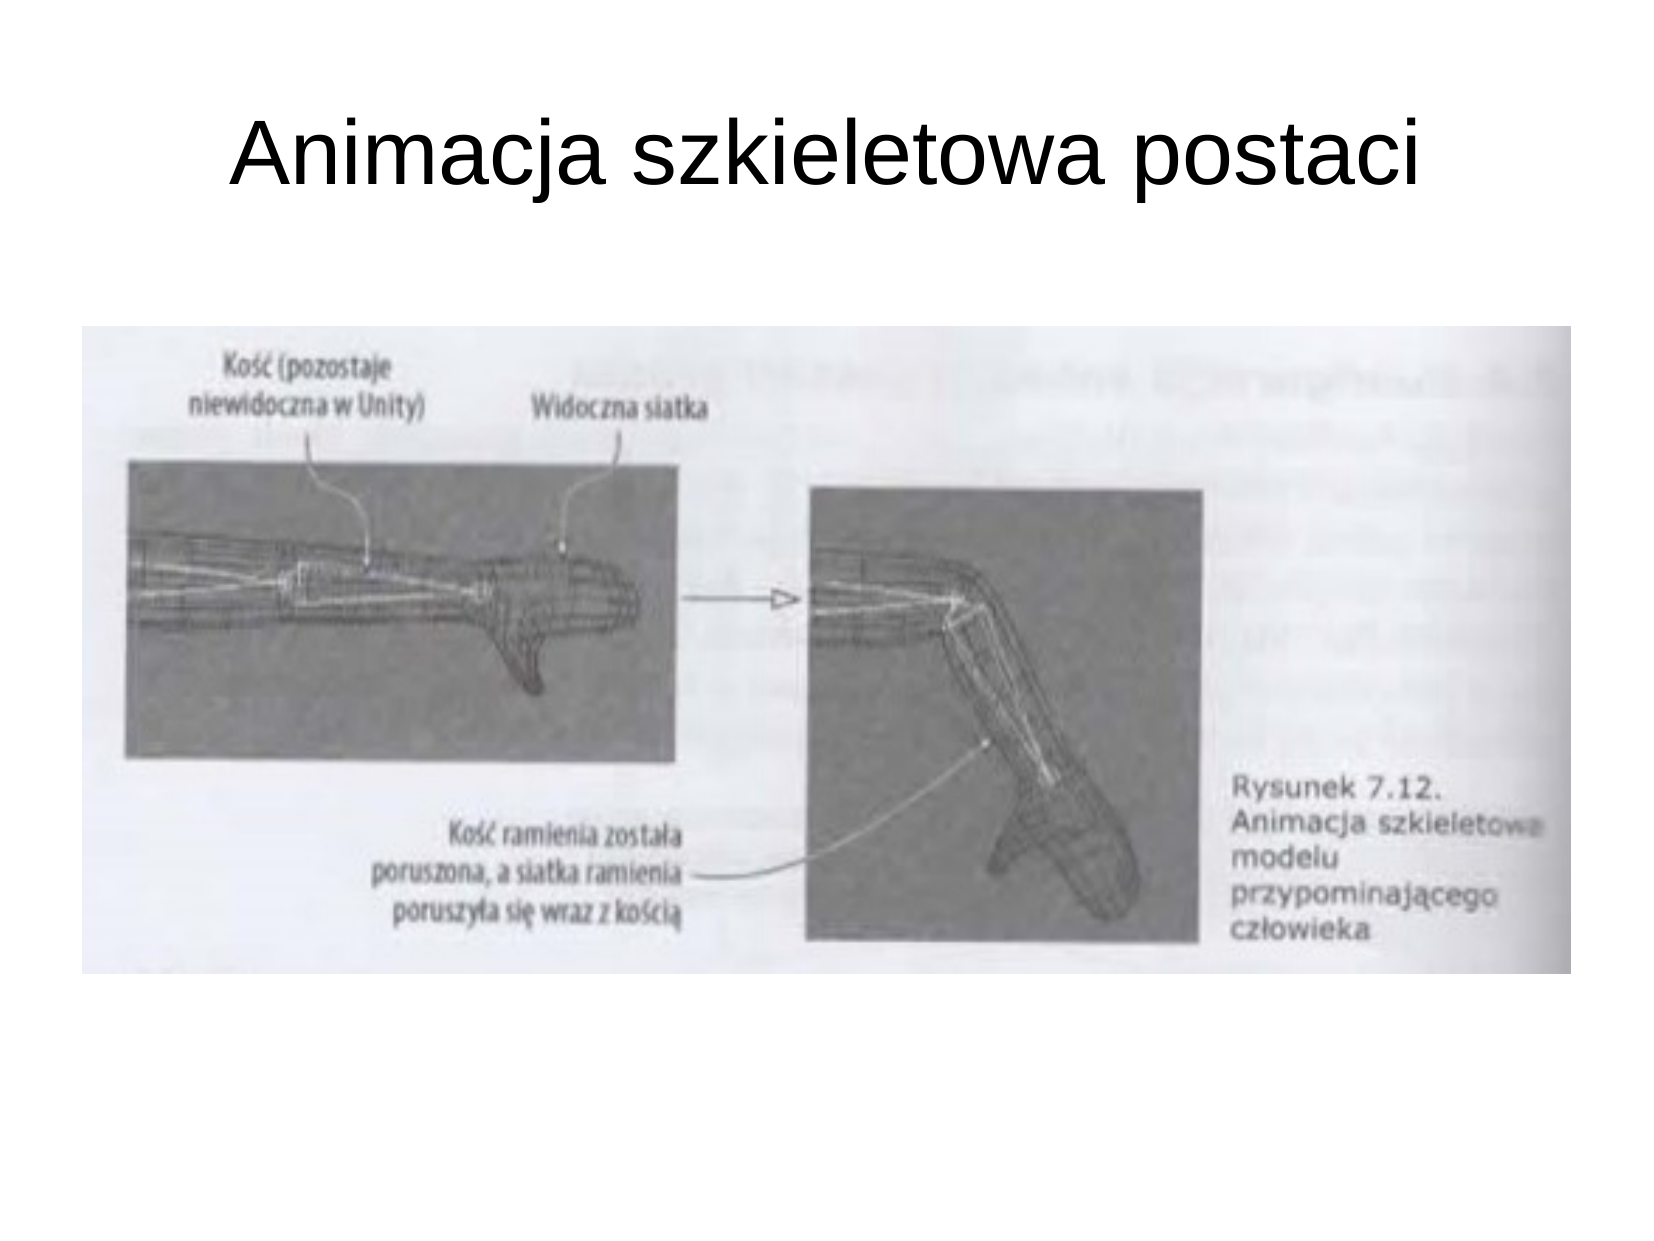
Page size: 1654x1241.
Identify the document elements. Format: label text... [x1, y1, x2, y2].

picture [82, 326, 1571, 974]
title Animacja szkieletowa postaci [82, 49, 1571, 257]
